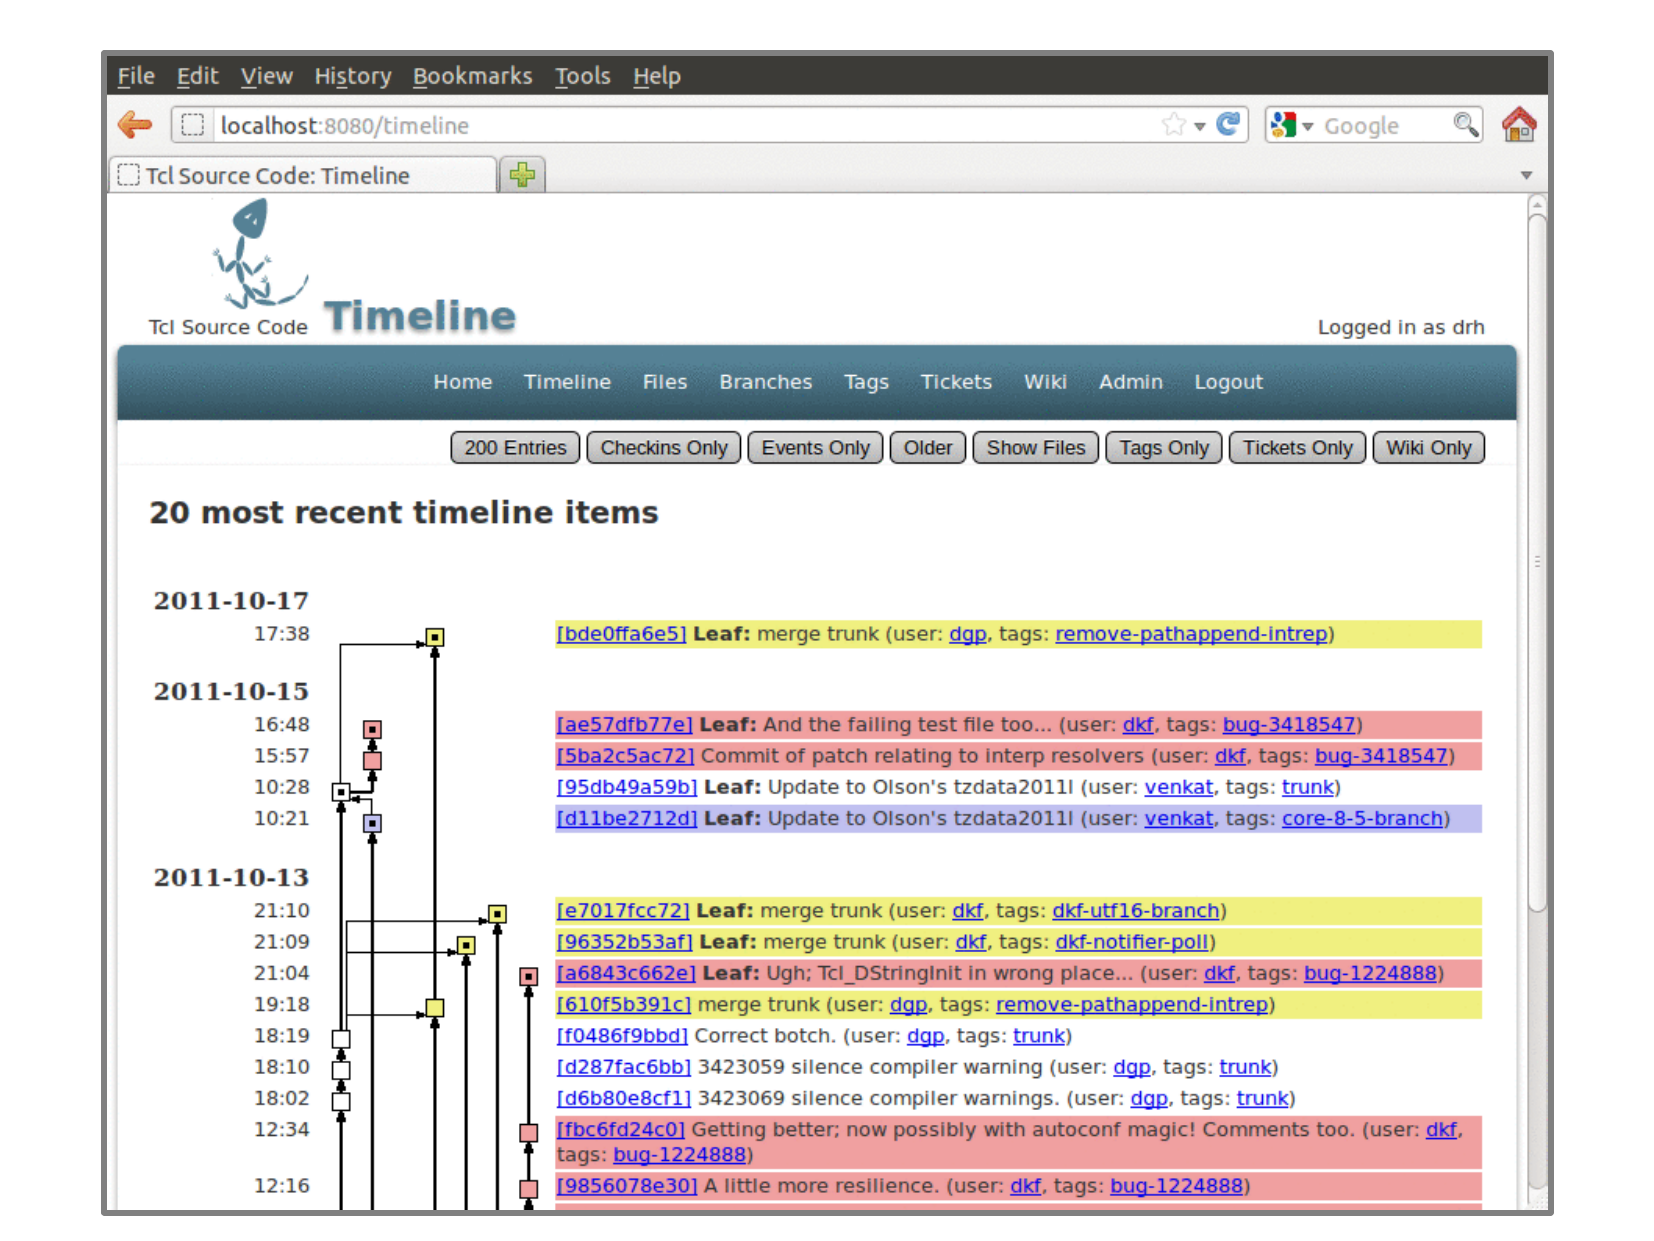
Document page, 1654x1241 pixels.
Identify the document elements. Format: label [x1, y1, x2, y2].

picture [107, 56, 1548, 1210]
